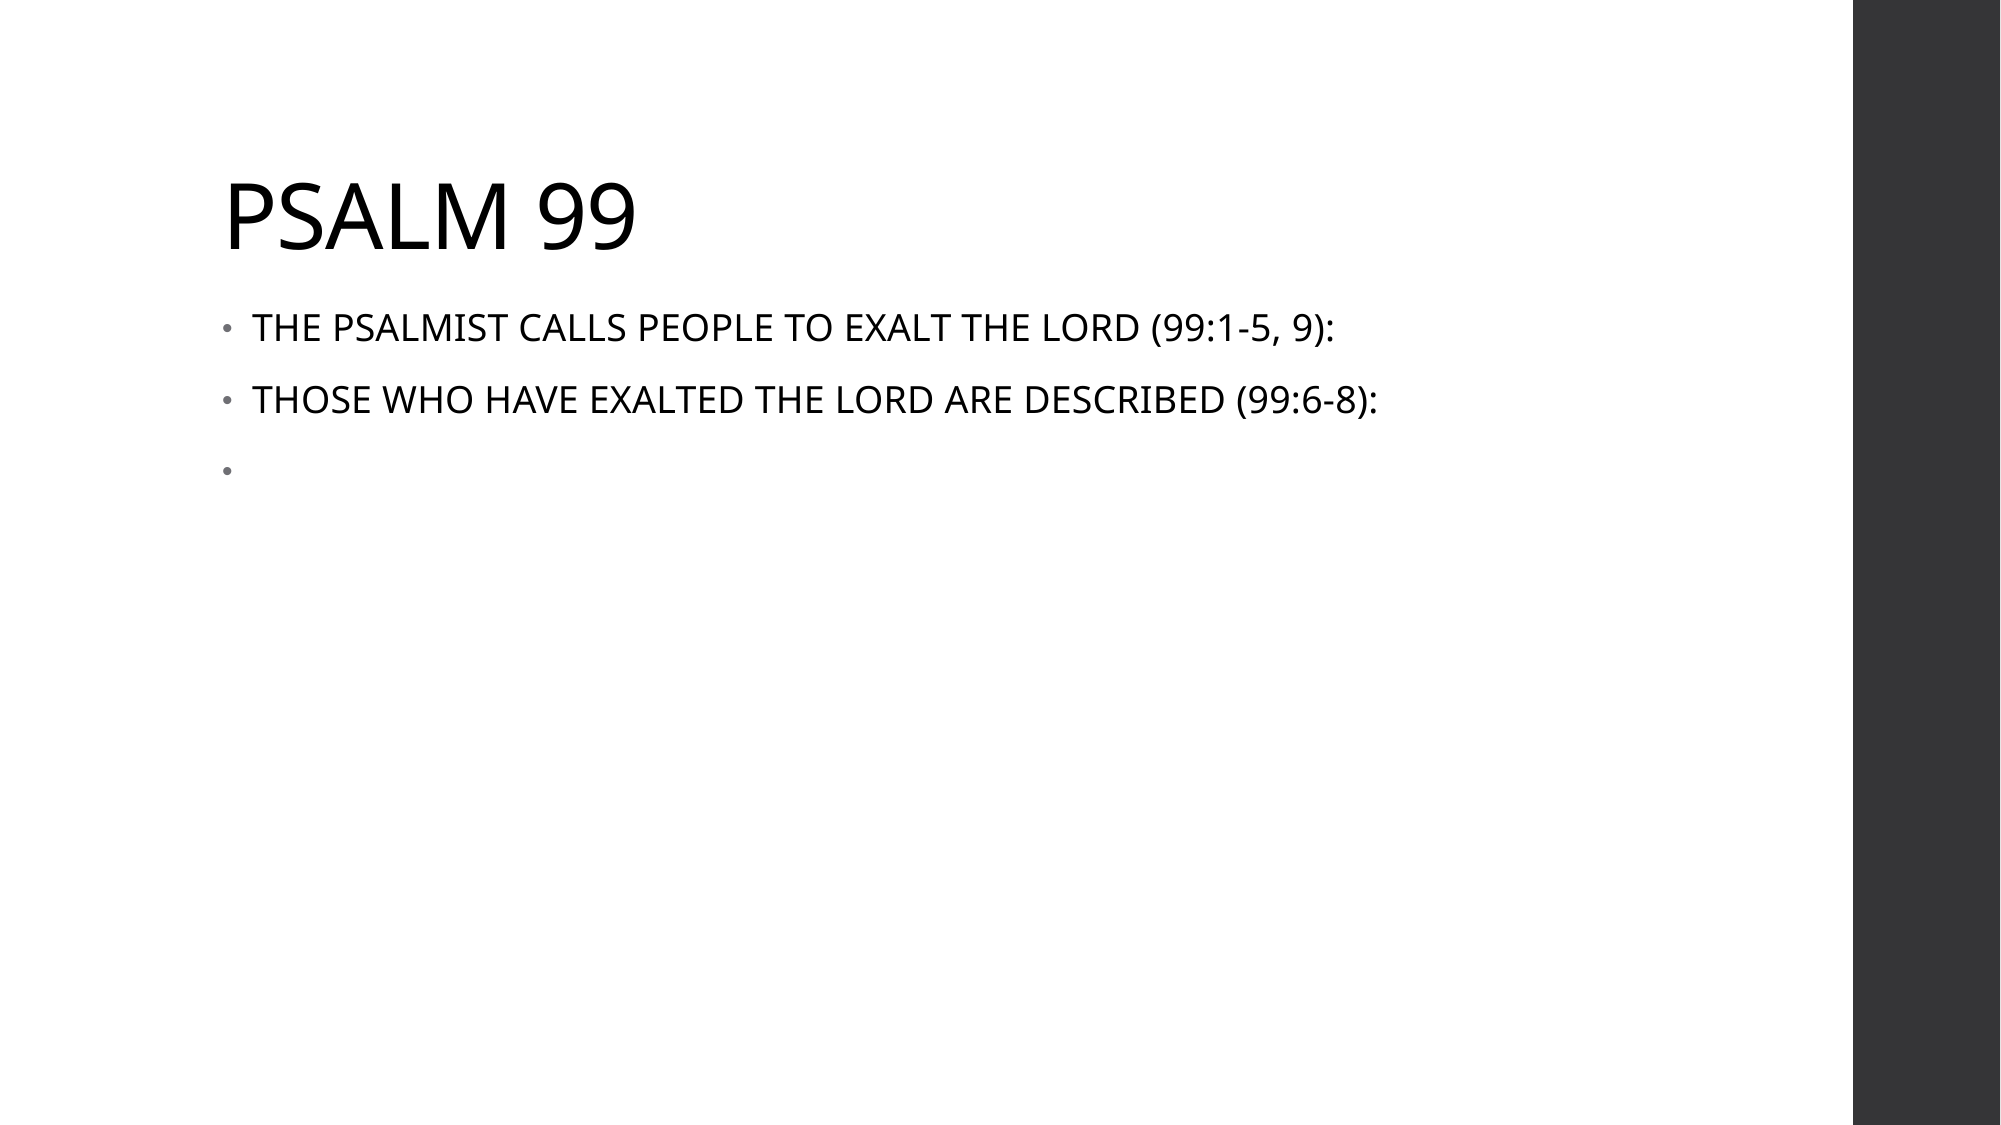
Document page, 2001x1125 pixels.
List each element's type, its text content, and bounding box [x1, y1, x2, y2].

title PSALM 99 [206, 60, 1797, 278]
list THE PSALMIST CALLS PEOPLE TO EXALT THE LORD (99:1-5, 9): THOSE WHO HAVE EXALTED THE LORD ARE DESCRIBED (99:6-8): [206, 299, 1617, 1014]
